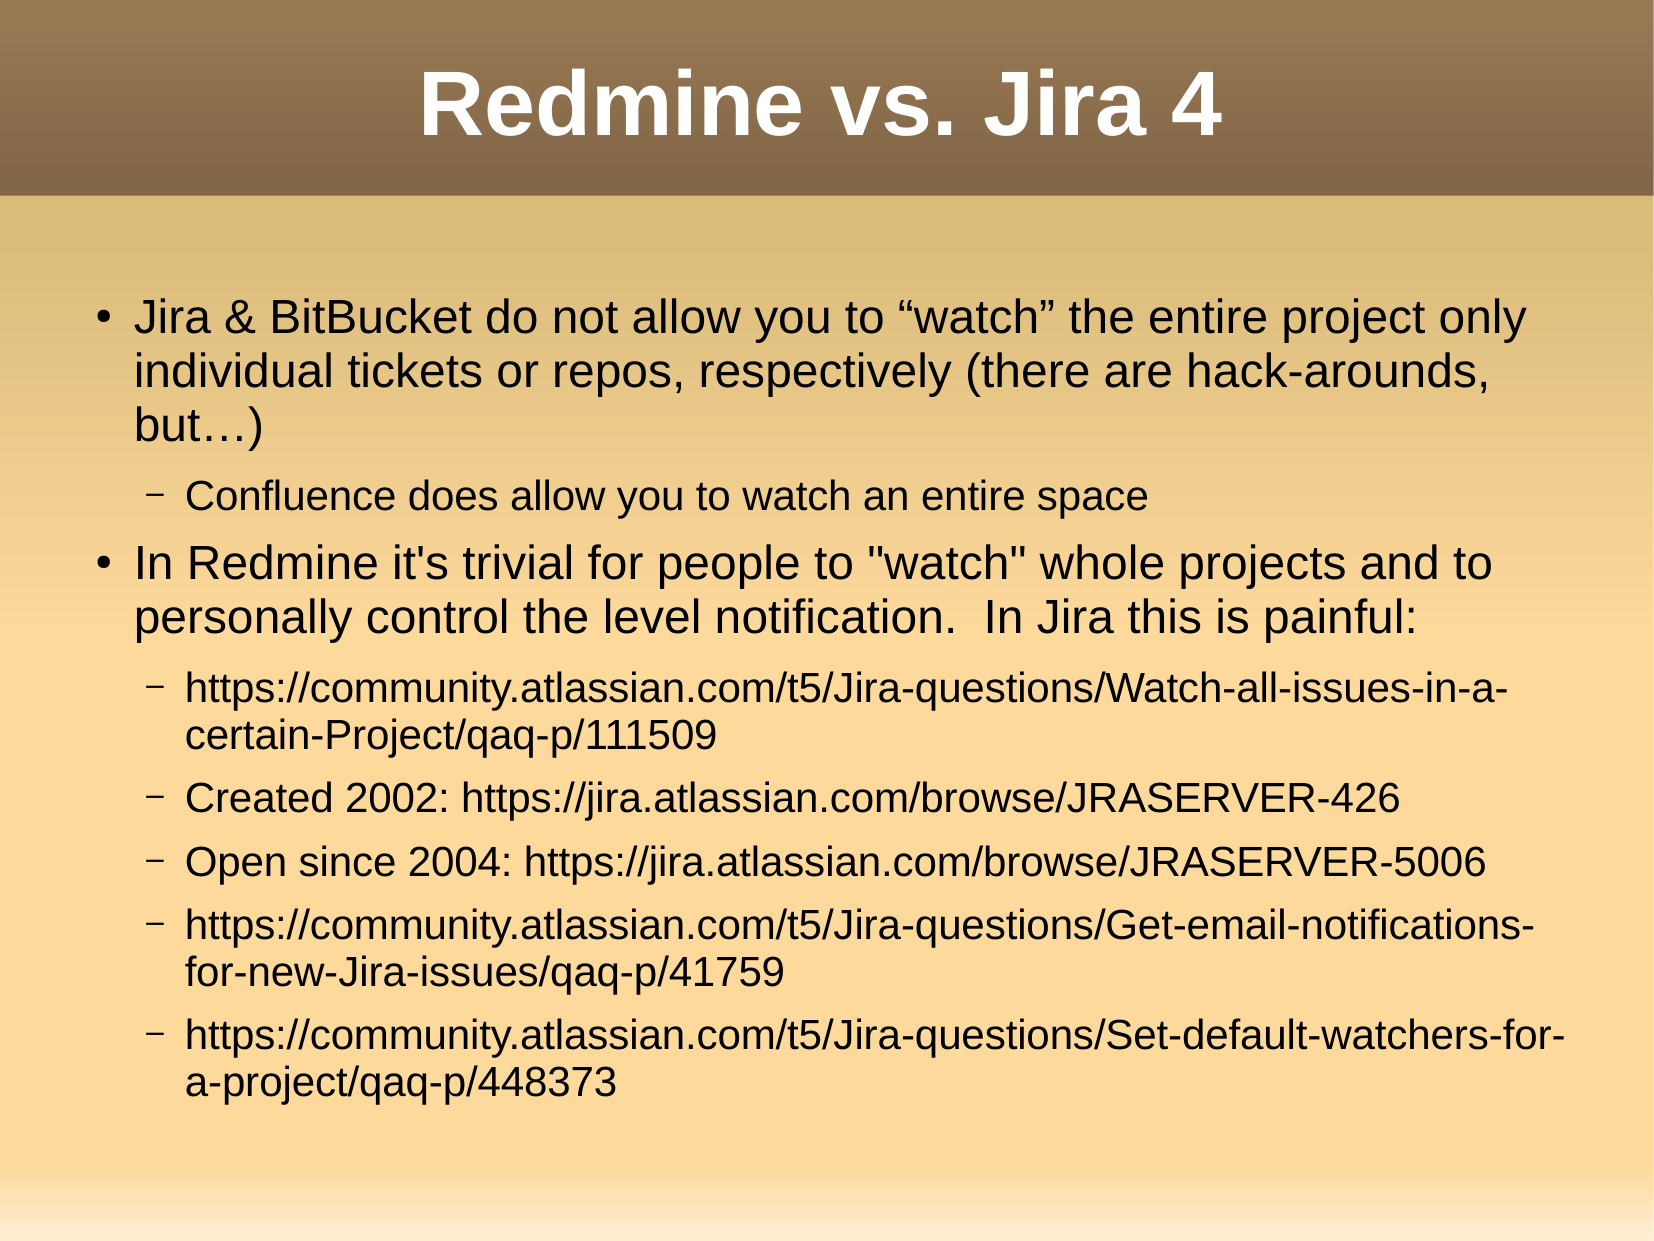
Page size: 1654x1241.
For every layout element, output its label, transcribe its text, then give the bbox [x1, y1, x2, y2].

title Redmine vs. Jira 4 [76, 0, 1565, 208]
list Jira & BitBucket do not allow you to “watch” the entire project only individual tickets or repos, respectively (there are hack-arounds, but…) Confluence does allow you to watch an entire space In Redmine it's trivial for people to "watch" whole projects and to personally control the level notification. In Jira this is painful: https://community.atlassian.com/t5/Jira-questions/Watch-all-issues-in-a-certain-Project/qaq-p/111509 Created 2002: https://jira.atlassian.com/browse/JRASERVER-426 Open since 2004: https://jira.atlassian.com/browse/JRASERVER-5006 https://community.atlassian.com/t5/Jira-questions/Get-email-notifications-for-new-Jira-issues/qaq-p/41759 https://community.atlassian.com/t5/Jira-questions/Set-default-watchers-for-a-project/qaq-p/448373 [82, 290, 1571, 1109]
picture [0, 0, 1654, 1241]
